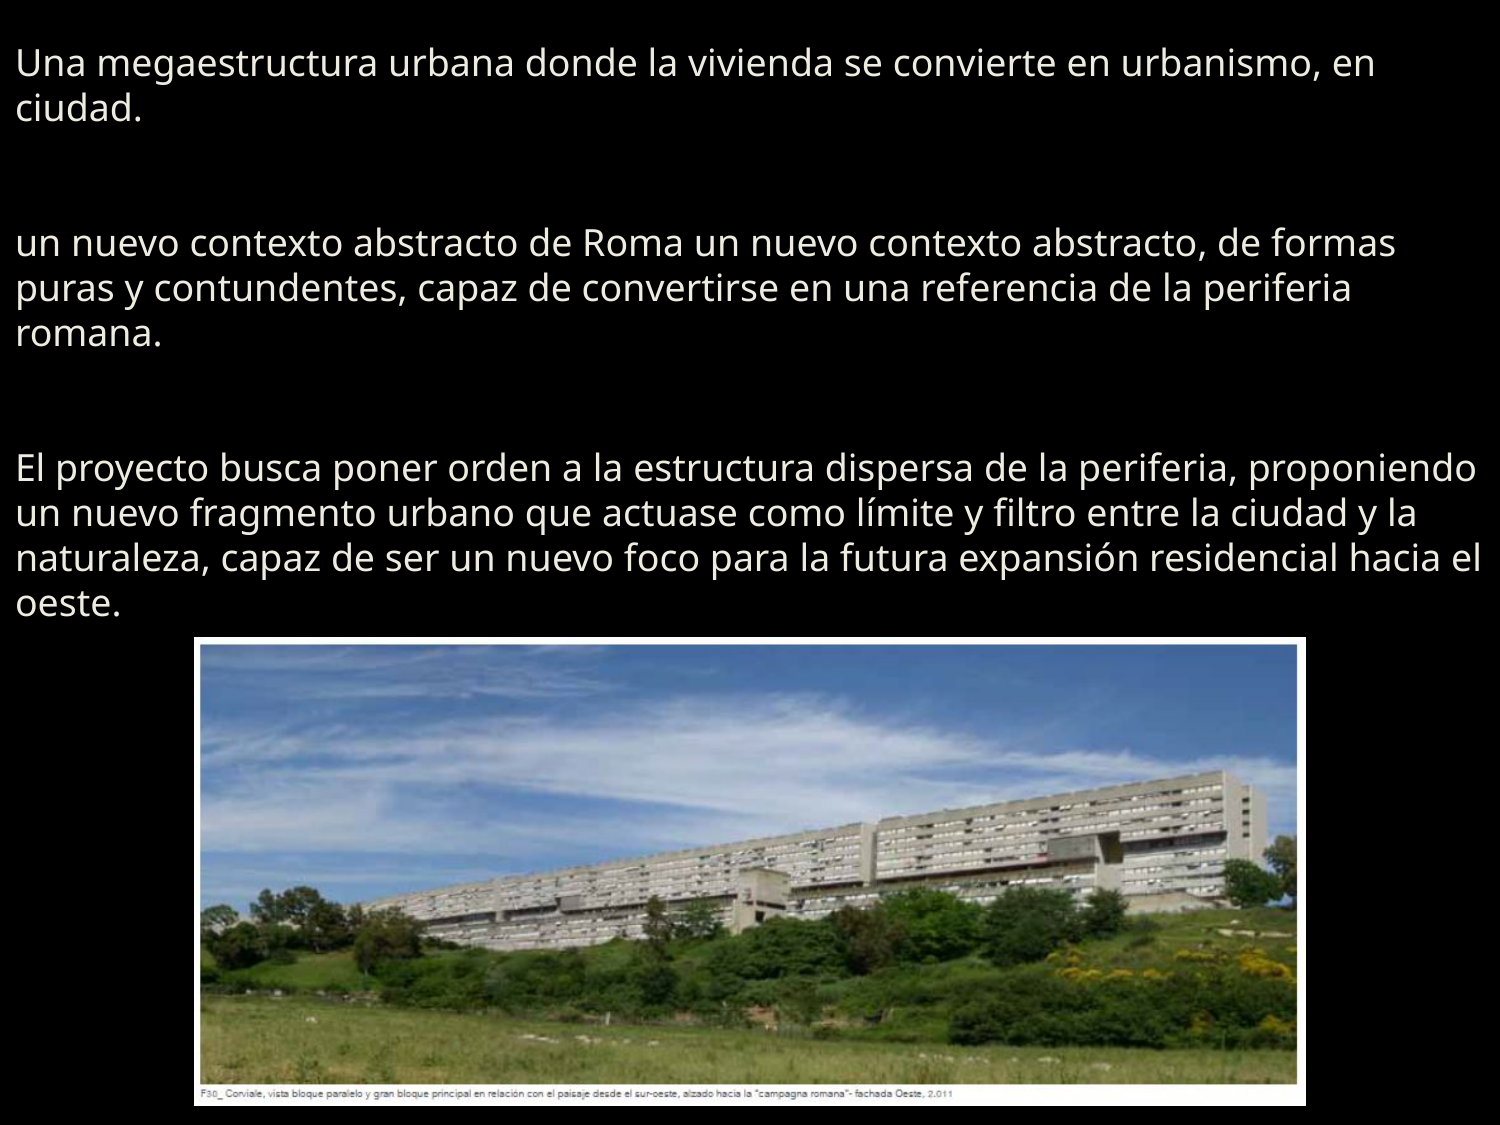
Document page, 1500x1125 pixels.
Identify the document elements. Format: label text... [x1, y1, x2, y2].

picture [194, 637, 1306, 1106]
text_box Una megaestructura urbana donde la vivienda se convierte en urbanismo, en ciudad. un nuevo contexto abstracto de Roma un nuevo contexto abstracto, de formas puras y contundentes, capaz de convertirse en una referencia de la periferia romana. El proyecto busca poner orden a la estructura dispersa de la periferia, proponiendo un nuevo fragmento urbano que actuase como límite y filtro entre la ciudad y la naturaleza, capaz de ser un nuevo foco para la futura expansión residencial hacia el oeste. [0, 30, 1500, 683]
